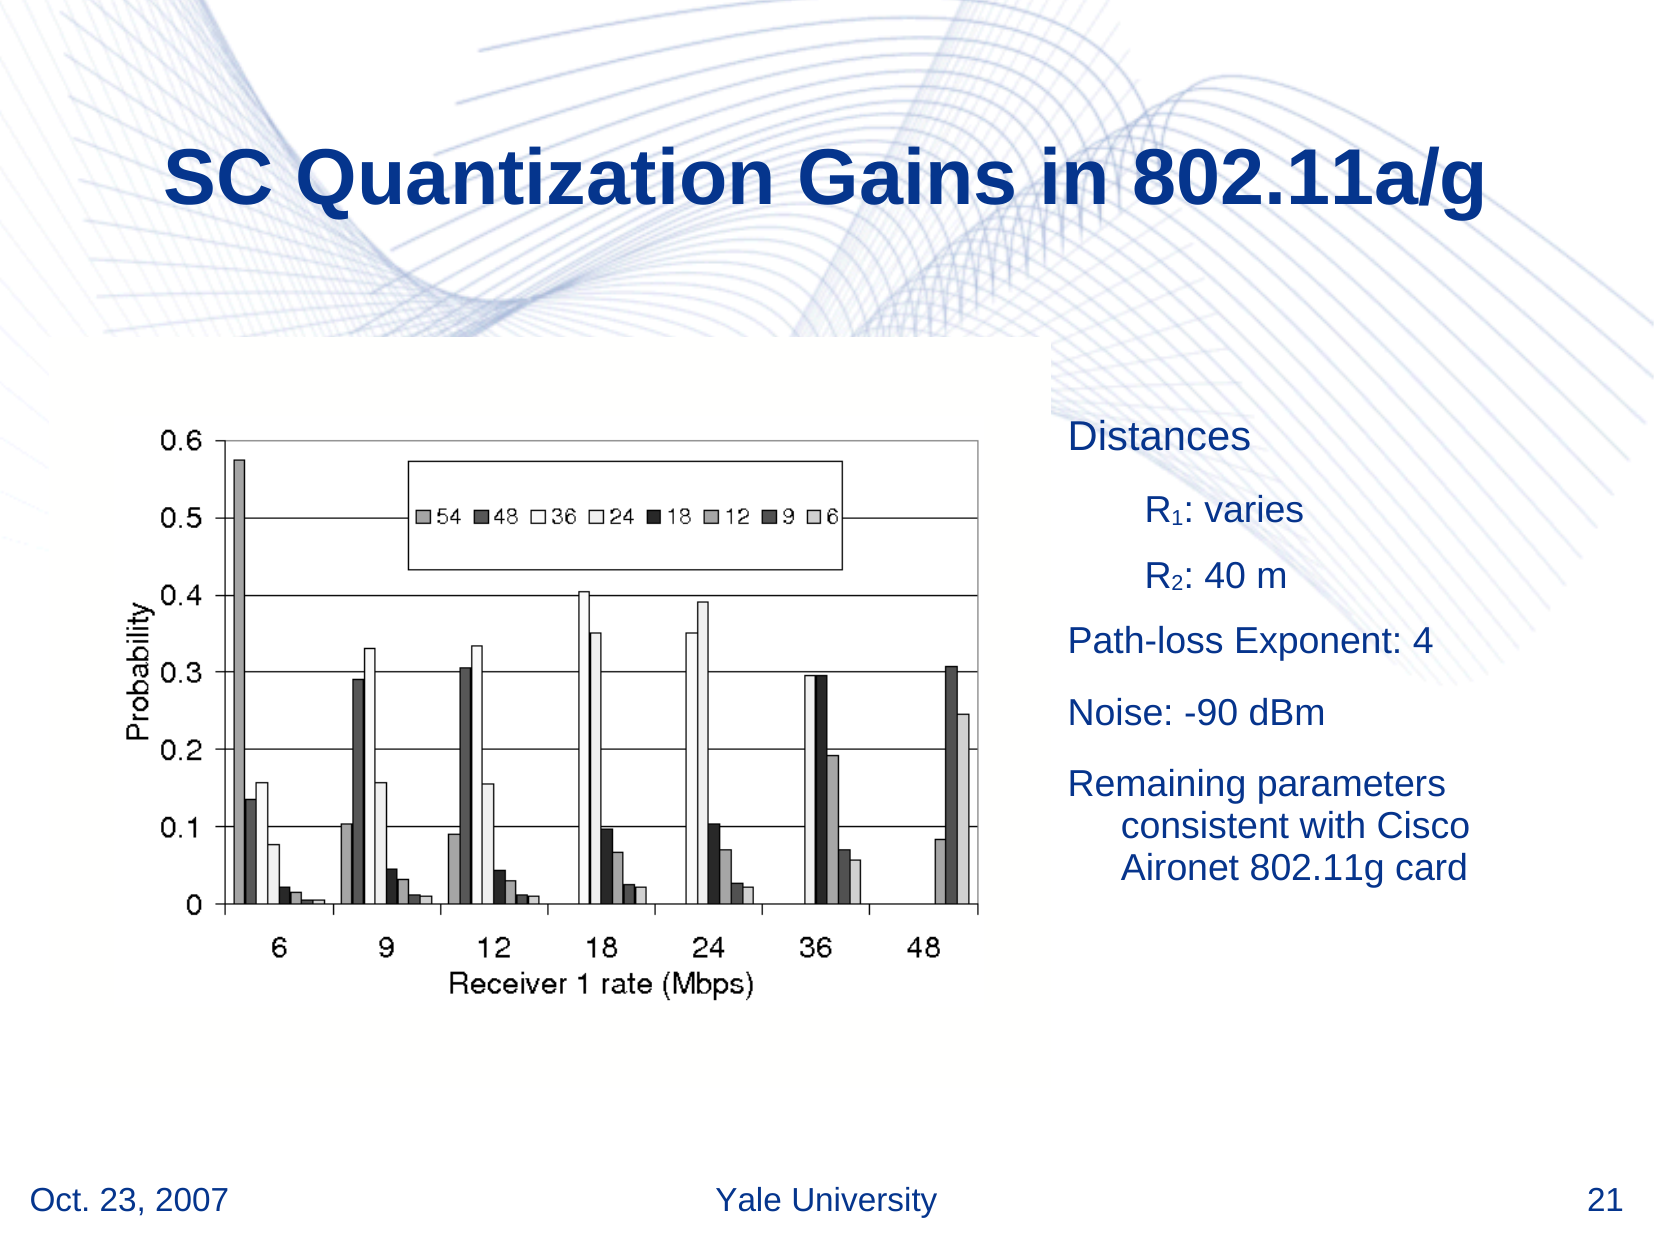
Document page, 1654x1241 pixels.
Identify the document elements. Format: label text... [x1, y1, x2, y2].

list Distances R1: varies R2: 40 m Path-loss Exponent: 4 Noise: -90 dBm Remaining parameters consistent with Cisco Aironet 802.11g card [1051, 412, 1536, 976]
title SC Quantization Gains in 802.11a/g [118, 59, 1536, 296]
picture [0, 0, 1654, 1241]
